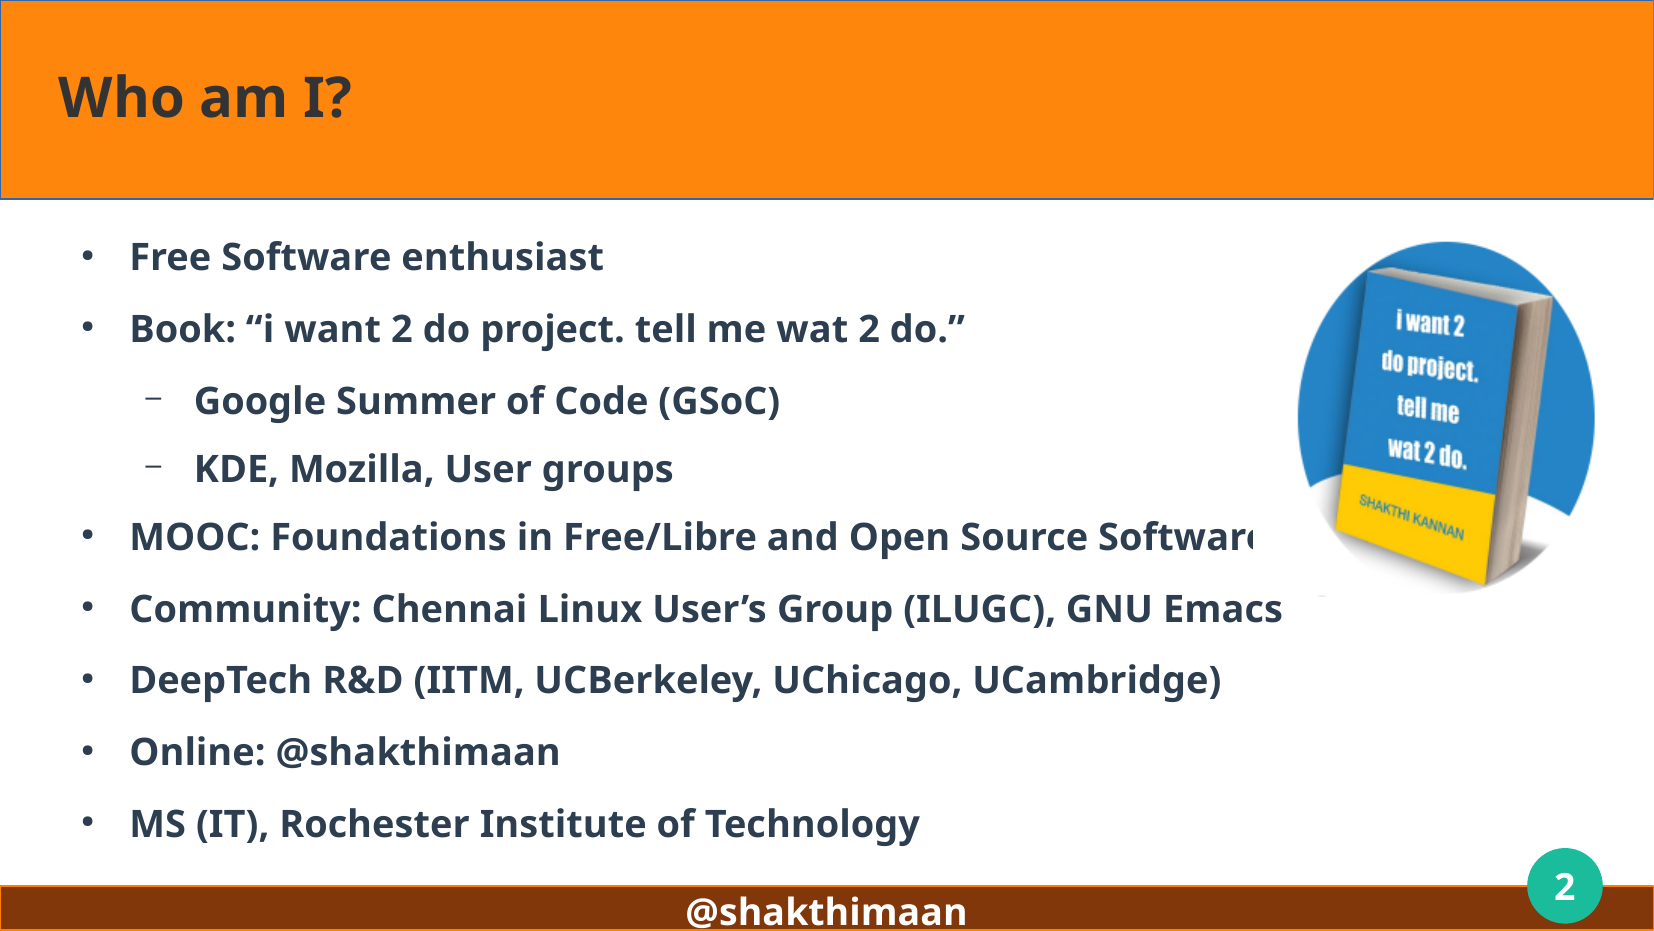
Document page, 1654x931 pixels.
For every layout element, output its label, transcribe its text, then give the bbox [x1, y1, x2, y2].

list Free Software enthusiast Book: “i want 2 do project. tell me wat 2 do.” Google Summer of Code (GSoC) KDE, Mozilla, User groups MOOC: Foundations in Free/Libre and Open Source Software Community: Chennai Linux User’s Group (ILUGC), GNU Emacs DeepTech R&D (IITM, UCBerkeley, UChicago, UCambridge) Online: @shakthimaan MS (IT), Rochester Institute of Technology [64, 230, 1565, 851]
title Who am I? [59, 37, 1595, 156]
picture [1253, 206, 1613, 597]
